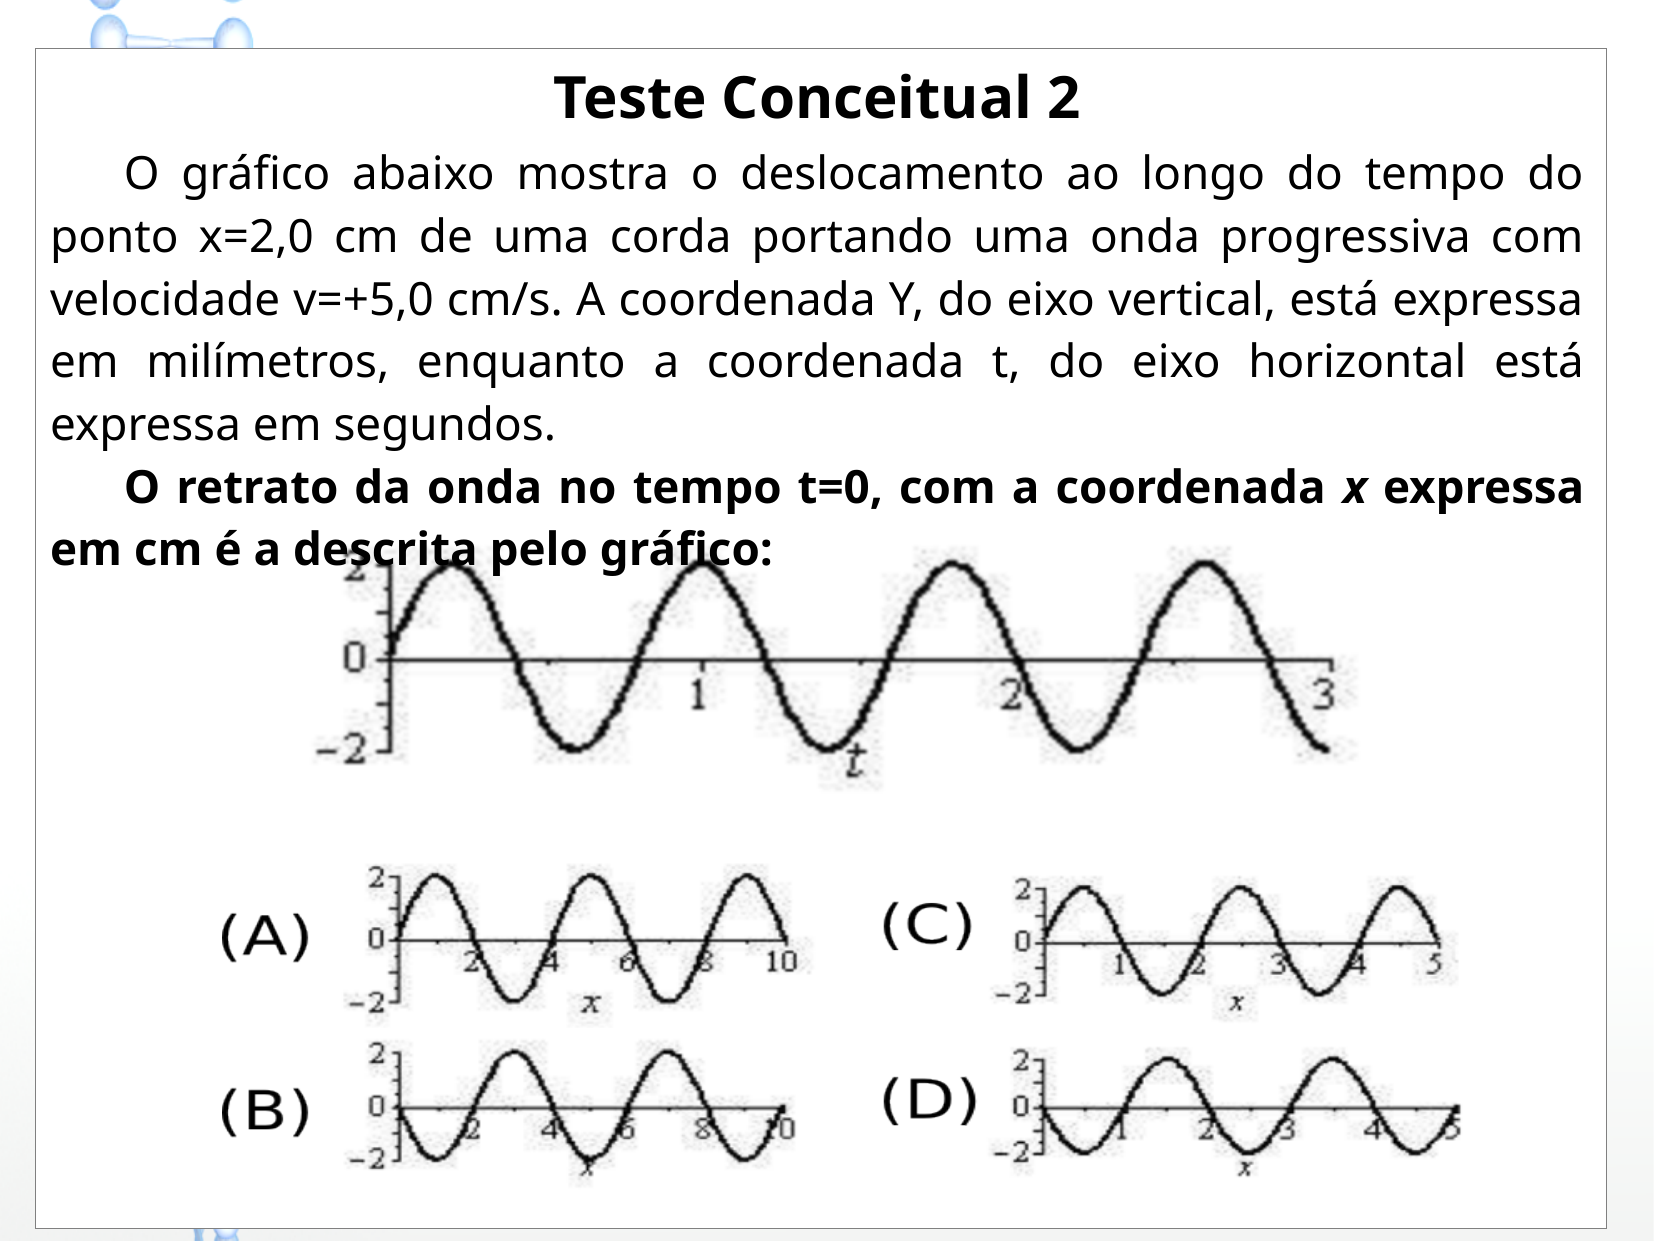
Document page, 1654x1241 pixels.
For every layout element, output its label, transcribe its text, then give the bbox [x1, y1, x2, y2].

text_box [35, 526, 1607, 1229]
picture [0, 0, 1654, 1241]
text_box Teste Conceitual 2 O gráfico abaixo mostra o deslocamento ao longo do tempo do ponto x=2,0 cm de uma corda portando uma onda progressiva com velocidade v=+5,0 cm/s. A coordenada Y, do eixo vertical, está expressa em milímetros, enquanto a coordenada t, do eixo horizontal está expressa em segundos. O retrato da onda no tempo t=0, com a coordenada x expressa em cm é a descrita pelo gráfico: [35, 48, 1607, 526]
